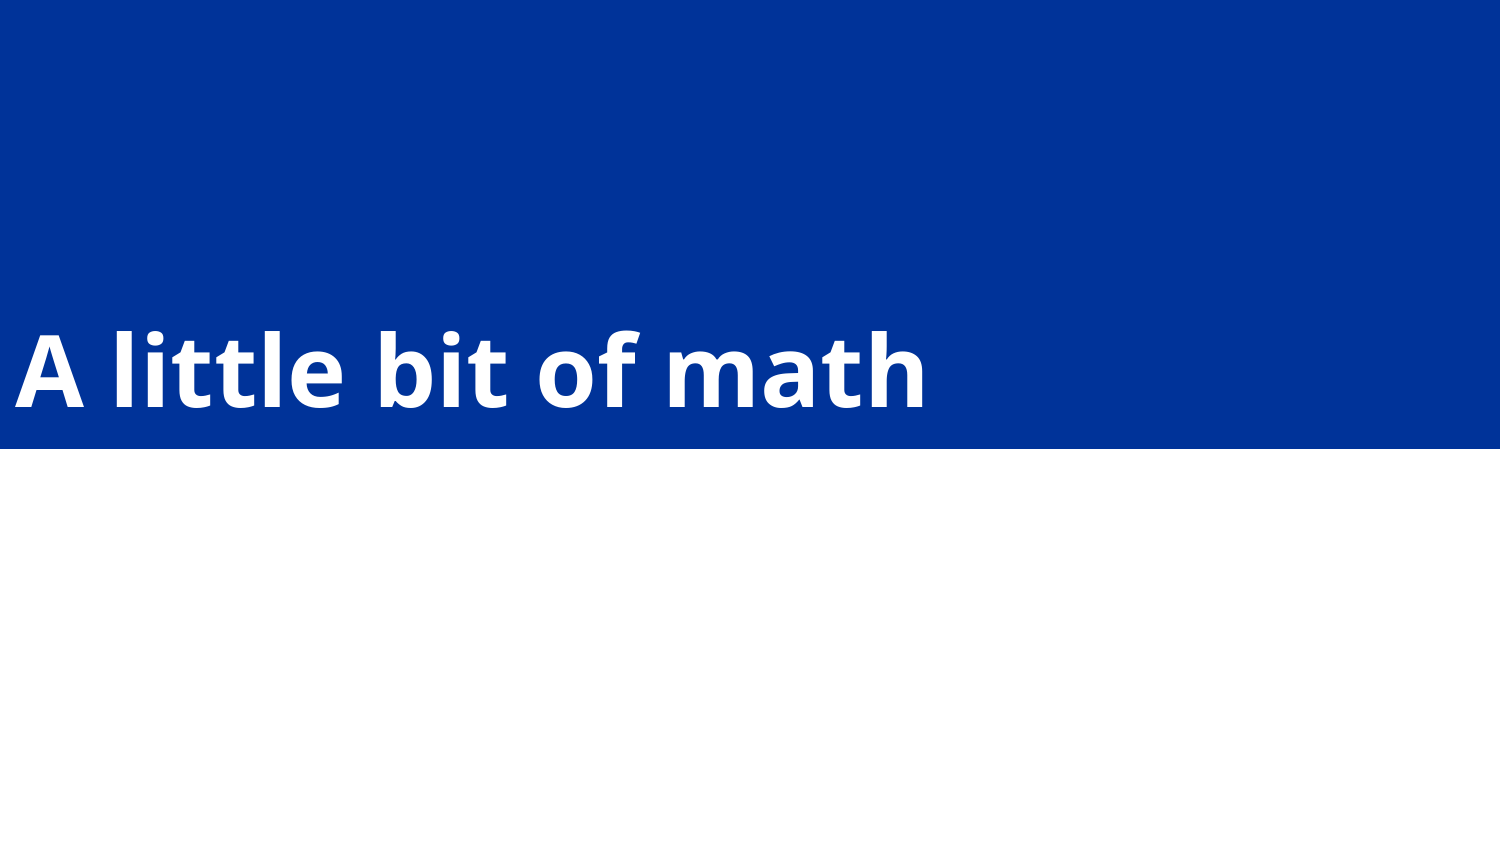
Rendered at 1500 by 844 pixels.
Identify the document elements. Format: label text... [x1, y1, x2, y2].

text_box A little bit of math [0, 292, 1500, 449]
